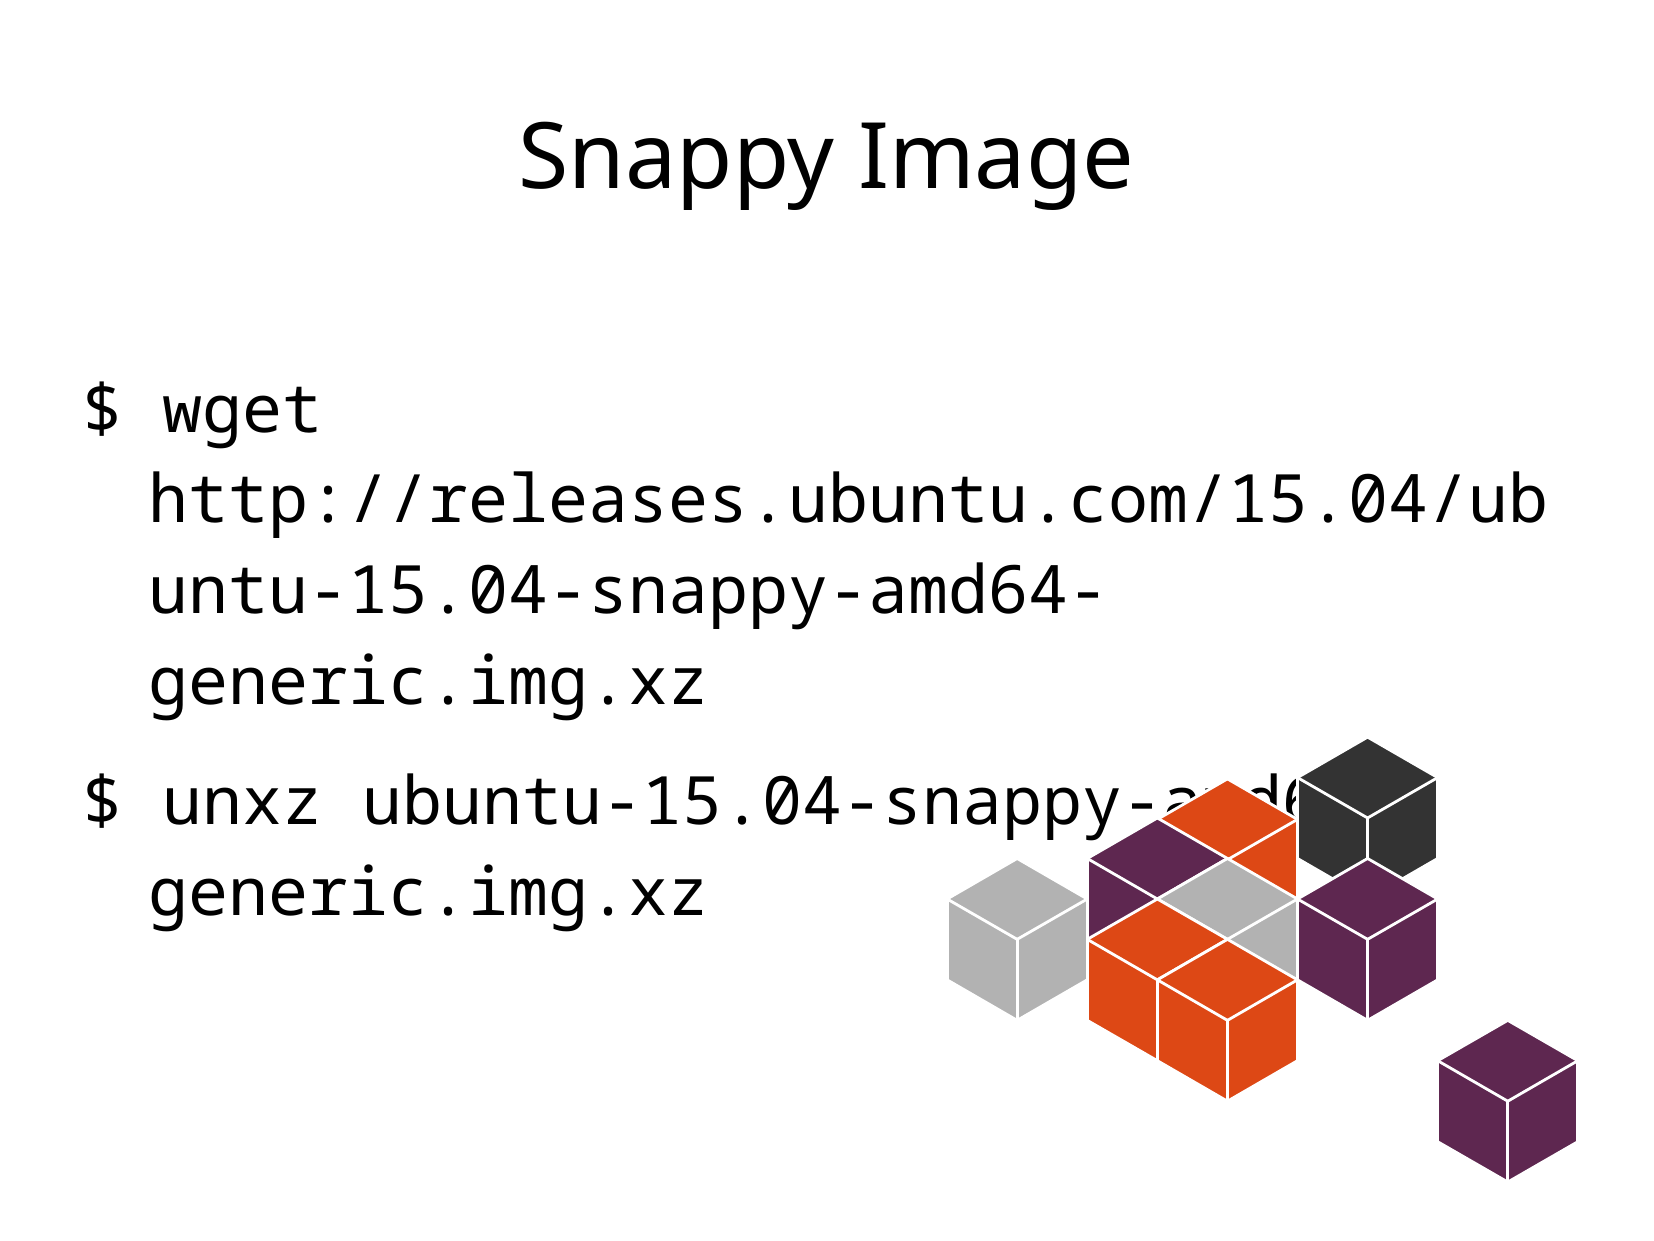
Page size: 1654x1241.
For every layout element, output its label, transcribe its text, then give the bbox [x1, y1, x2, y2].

title Snappy Image [82, 49, 1571, 257]
list $ wget http://releases.ubuntu.com/15.04/ubuntu-15.04-snappy-amd64-generic.img.xz $ unxz ubuntu-15.04-snappy-amd64-generic.img.xz [82, 360, 1571, 1081]
picture [945, 735, 1580, 1185]
